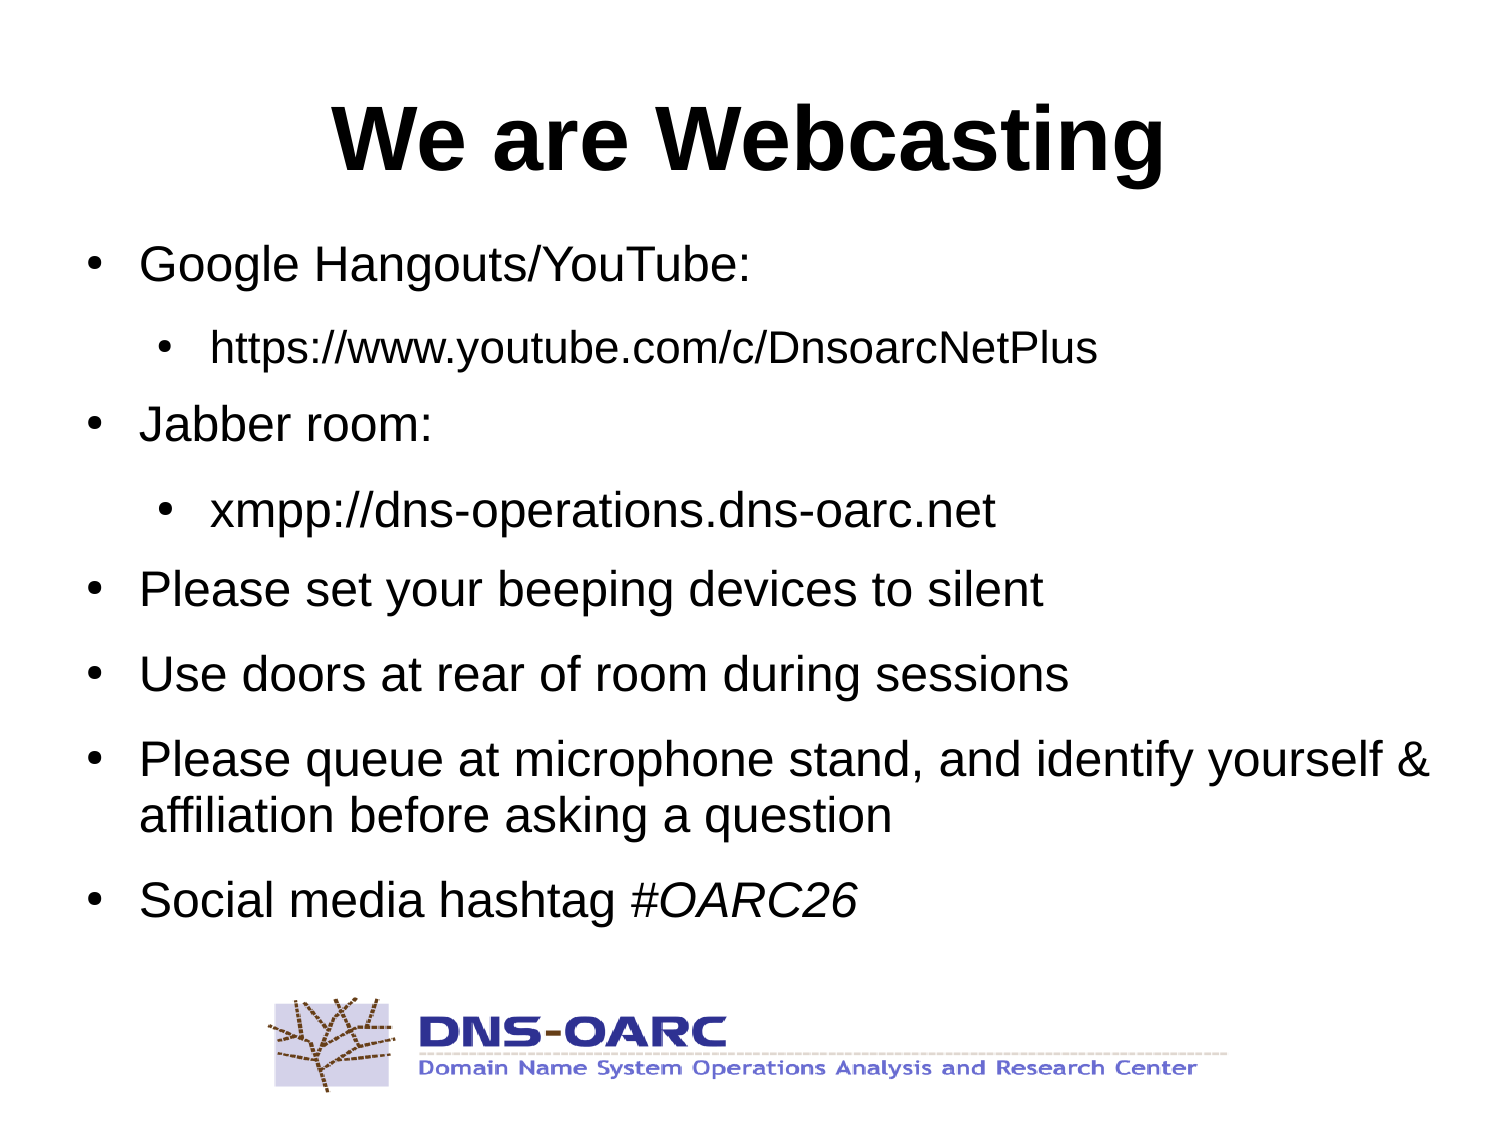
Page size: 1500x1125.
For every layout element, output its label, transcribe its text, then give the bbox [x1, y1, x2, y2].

picture [214, 991, 1259, 1099]
list Google Hangouts/YouTube: https://www.youtube.com/c/DnsoarcNetPlus Jabber room: xmpp://dns-operations.dns-oarc.net Please set your beeping devices to silent Use doors at rear of room during sessions Please queue at microphone stand, and identify yourself & affiliation before asking a question Social media hashtag #OARC26 [68, 236, 1432, 889]
title We are Webcasting [75, 44, 1425, 233]
